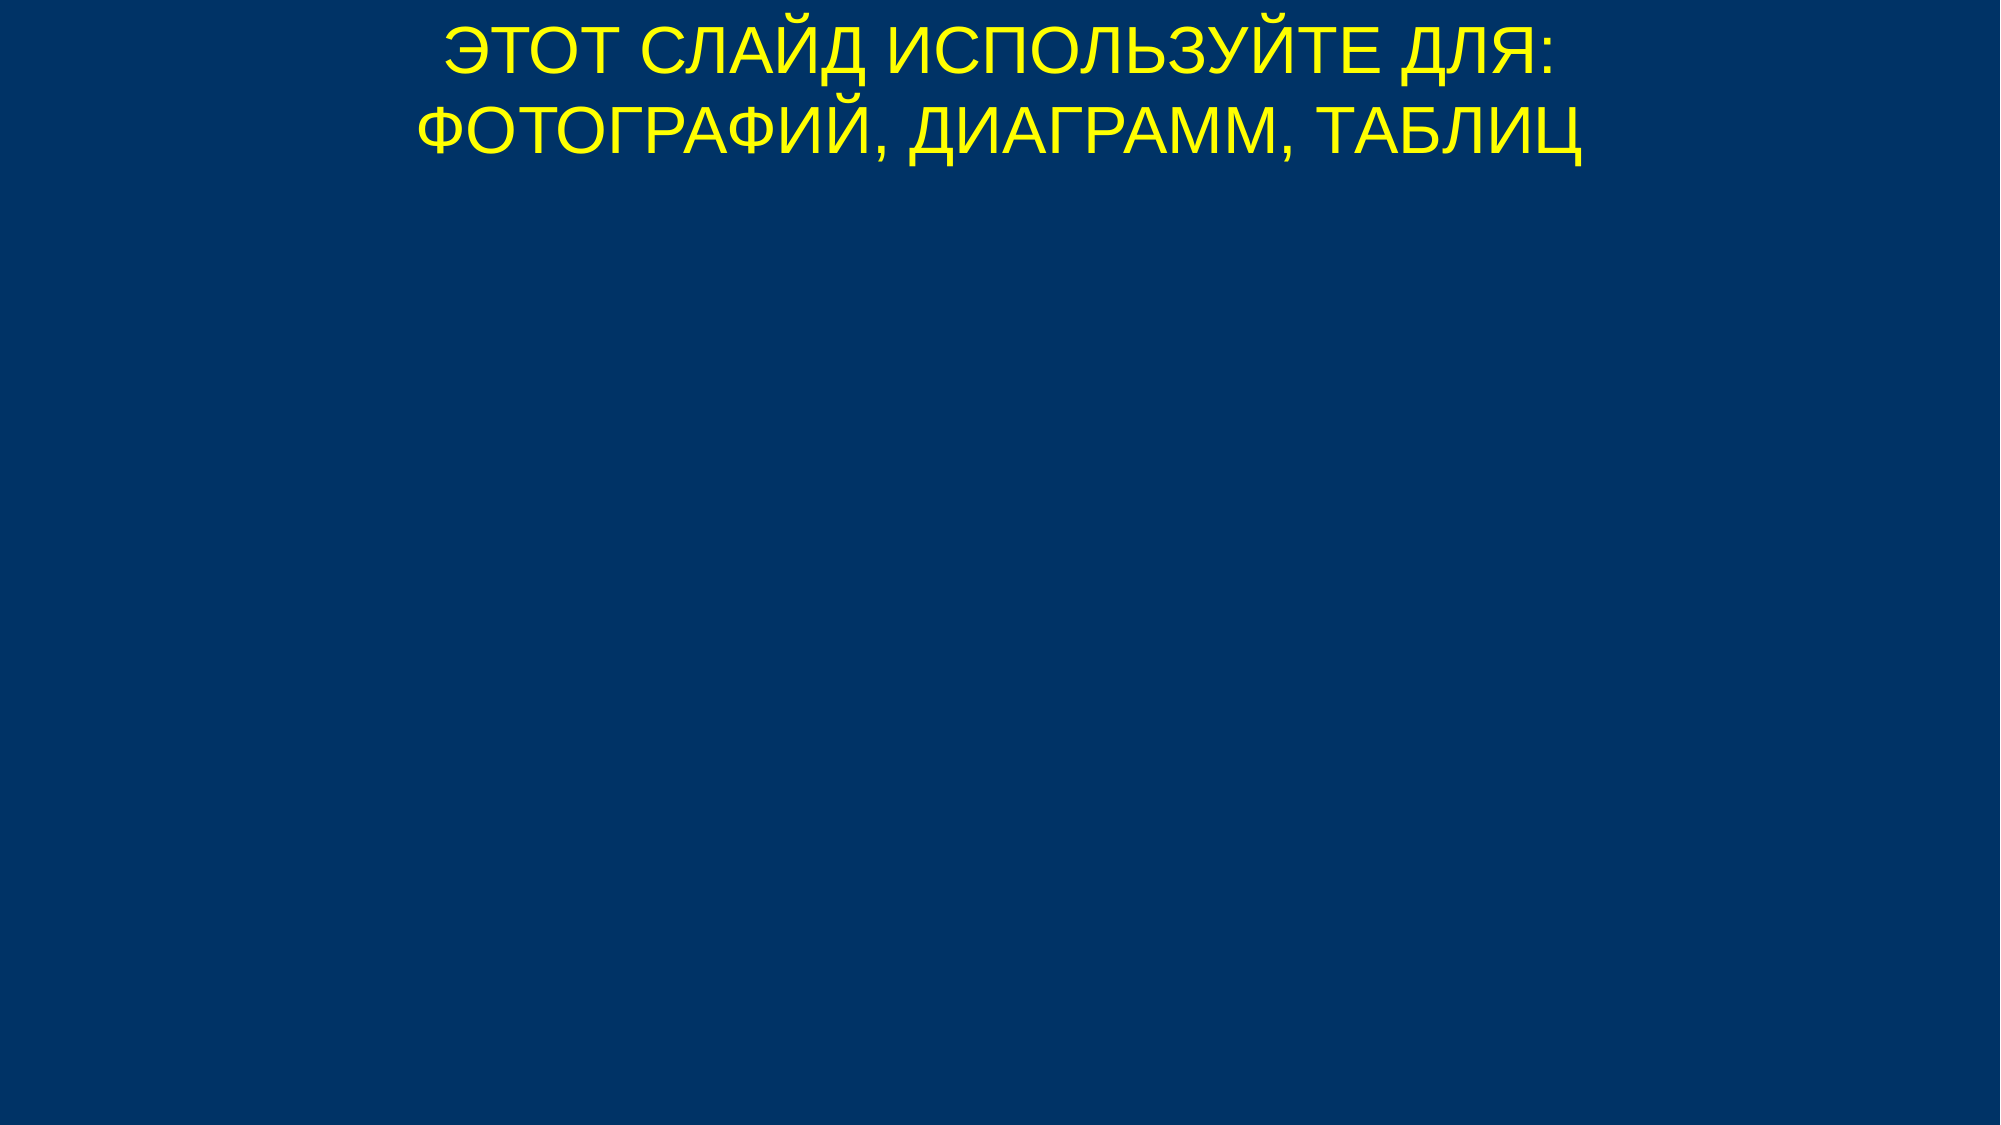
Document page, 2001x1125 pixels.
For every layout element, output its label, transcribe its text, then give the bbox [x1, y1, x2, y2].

text_box ЭТОТ СЛАЙД ИСПОЛЬЗУЙТЕ ДЛЯ: ФОТОГРАФИЙ, ДИАГРАММ, ТАБЛИЦ [0, 0, 2000, 175]
